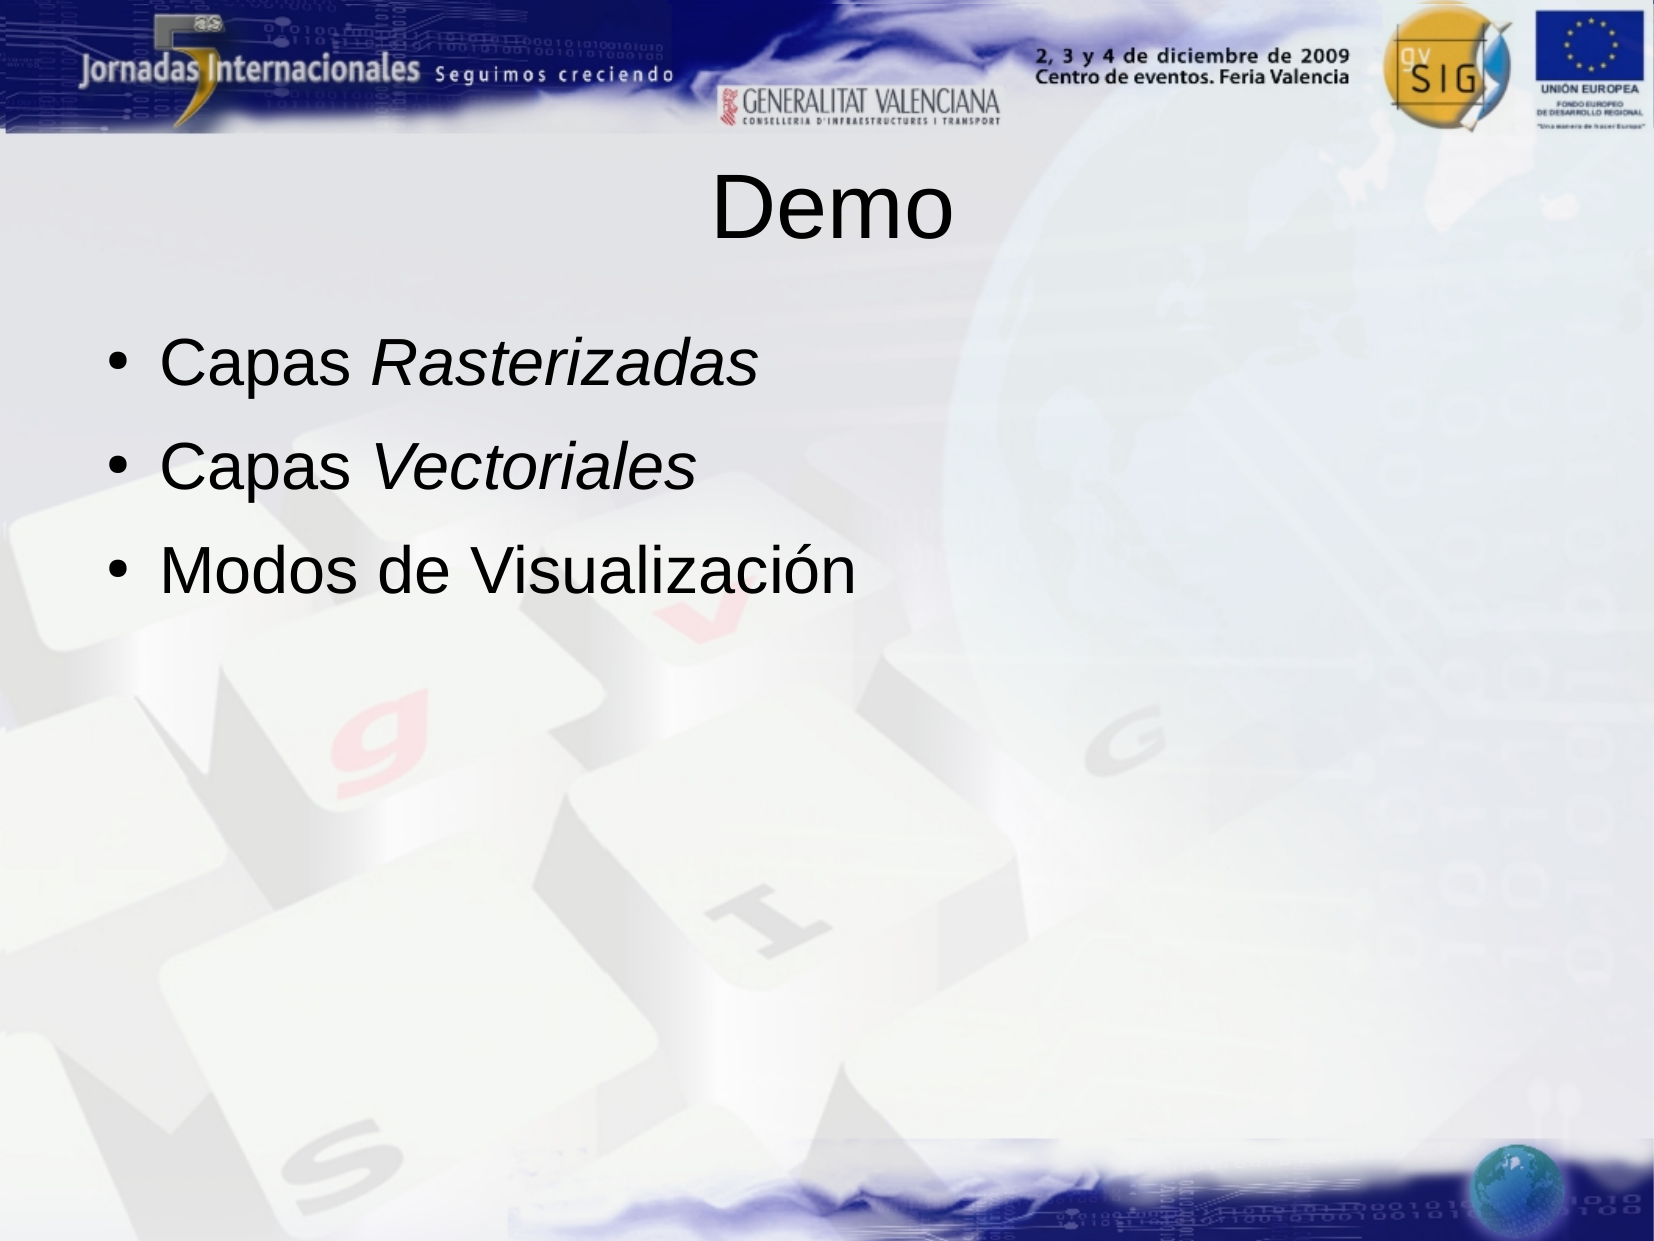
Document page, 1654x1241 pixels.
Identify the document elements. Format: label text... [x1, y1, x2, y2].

picture [0, 0, 1654, 1241]
title Demo [88, 118, 1577, 296]
list Capas Rasterizadas Capas Vectoriales Modos de Visualización [88, 324, 1577, 1144]
